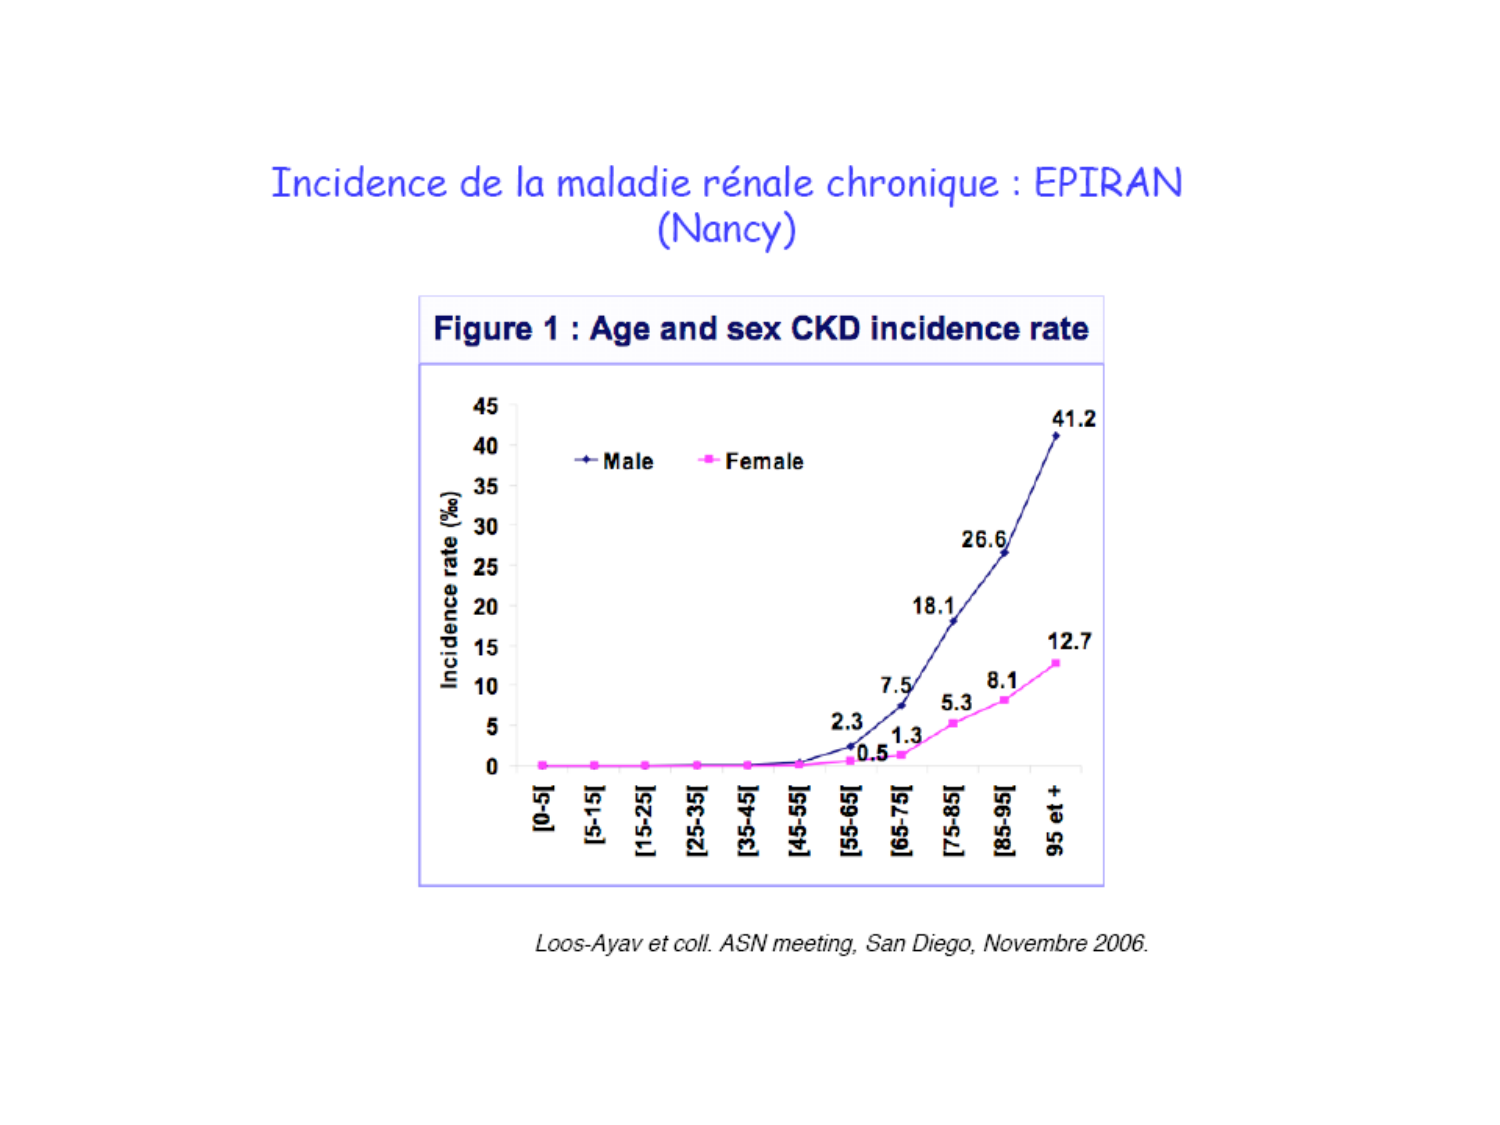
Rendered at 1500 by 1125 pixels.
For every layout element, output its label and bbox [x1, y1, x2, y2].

picture [231, 128, 1269, 997]
